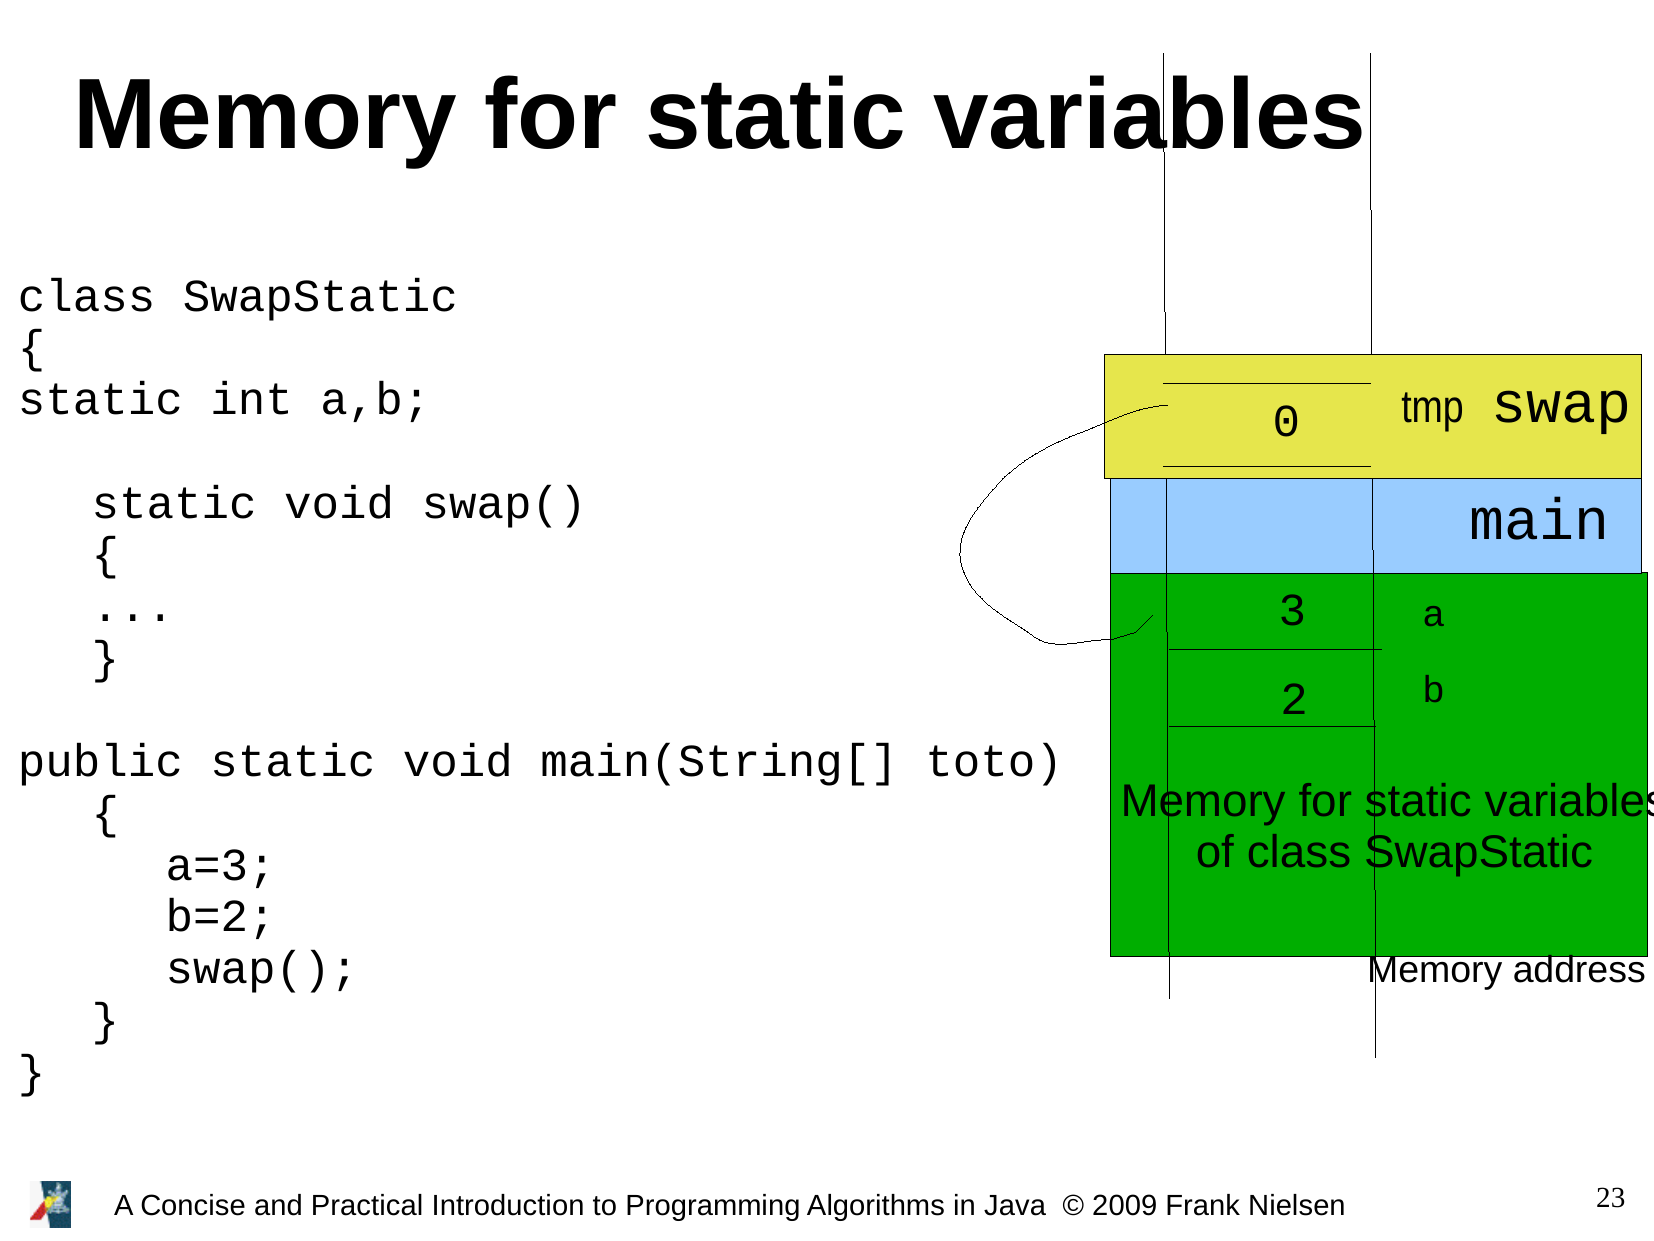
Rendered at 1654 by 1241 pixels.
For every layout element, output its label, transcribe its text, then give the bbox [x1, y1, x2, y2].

text_box swap [1476, 366, 1654, 491]
text_box Memory address [1352, 941, 1654, 999]
text_box 0 [1257, 391, 1316, 455]
text_box 2 [1265, 668, 1323, 733]
text_box 3 [1263, 580, 1321, 644]
text_box Memory for static variables [59, 50, 1383, 178]
text_box [1104, 354, 1648, 767]
text_box a [1408, 584, 1459, 642]
text_box Memory for static variables of class SwapStatic [1105, 767, 1654, 885]
text_box class SwapStatic { static int a,b; static void swap() { ... } public static void main(String[] toto) { a=3; b=2; swap(); } } [3, 265, 1078, 1062]
text_box tmp [1375, 372, 1495, 461]
text_box [1110, 885, 1648, 957]
text_box main [1454, 483, 1625, 562]
picture [29, 1181, 71, 1228]
text_box b [1408, 661, 1459, 719]
